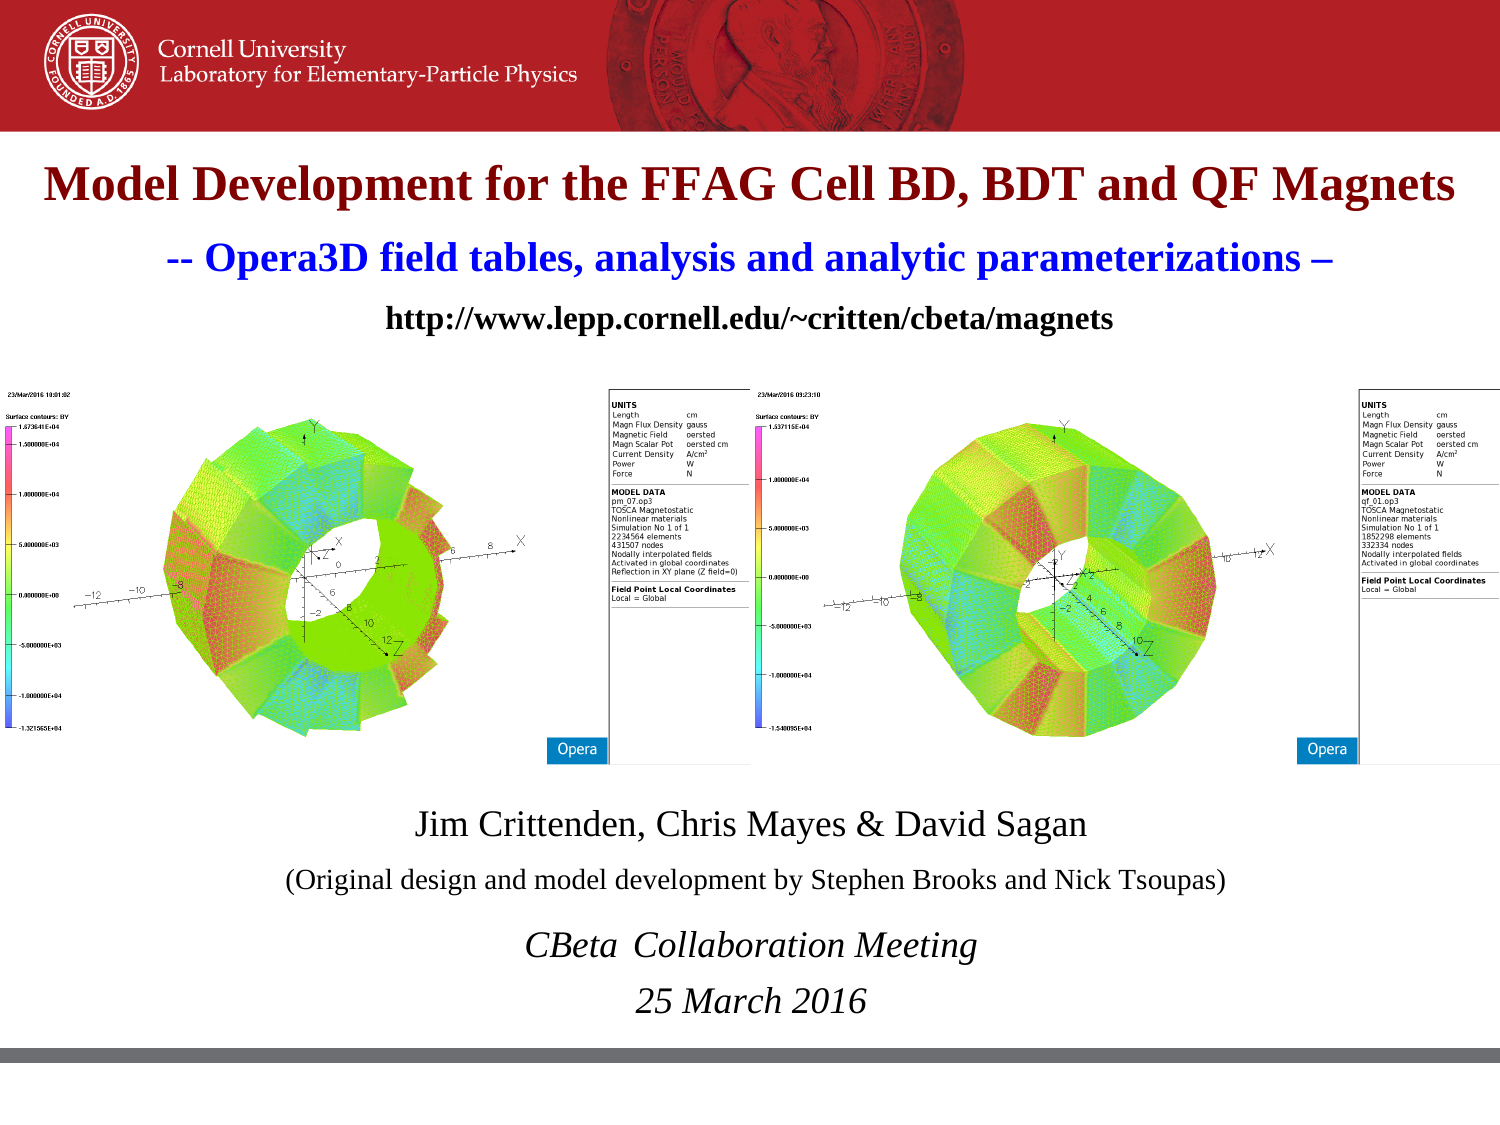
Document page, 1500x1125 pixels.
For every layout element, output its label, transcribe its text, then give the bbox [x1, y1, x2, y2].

subtitle Jim Crittenden, Chris Mayes & David Sagan (Original design and model development by Stephen Brooks and Nick Tsoupas) CBeta Collaboration Meeting 25 March 2016 [228, 800, 1275, 1035]
picture [0, 0, 1500, 132]
picture [0, 389, 1500, 766]
title Model Development for the FFAG Cell BD, BDT and QF Magnets -- Opera3D field tables, analysis and analytic parameterizations – http://www.lepp.cornell.edu/~critten/cbeta/magnets [0, 135, 1500, 330]
